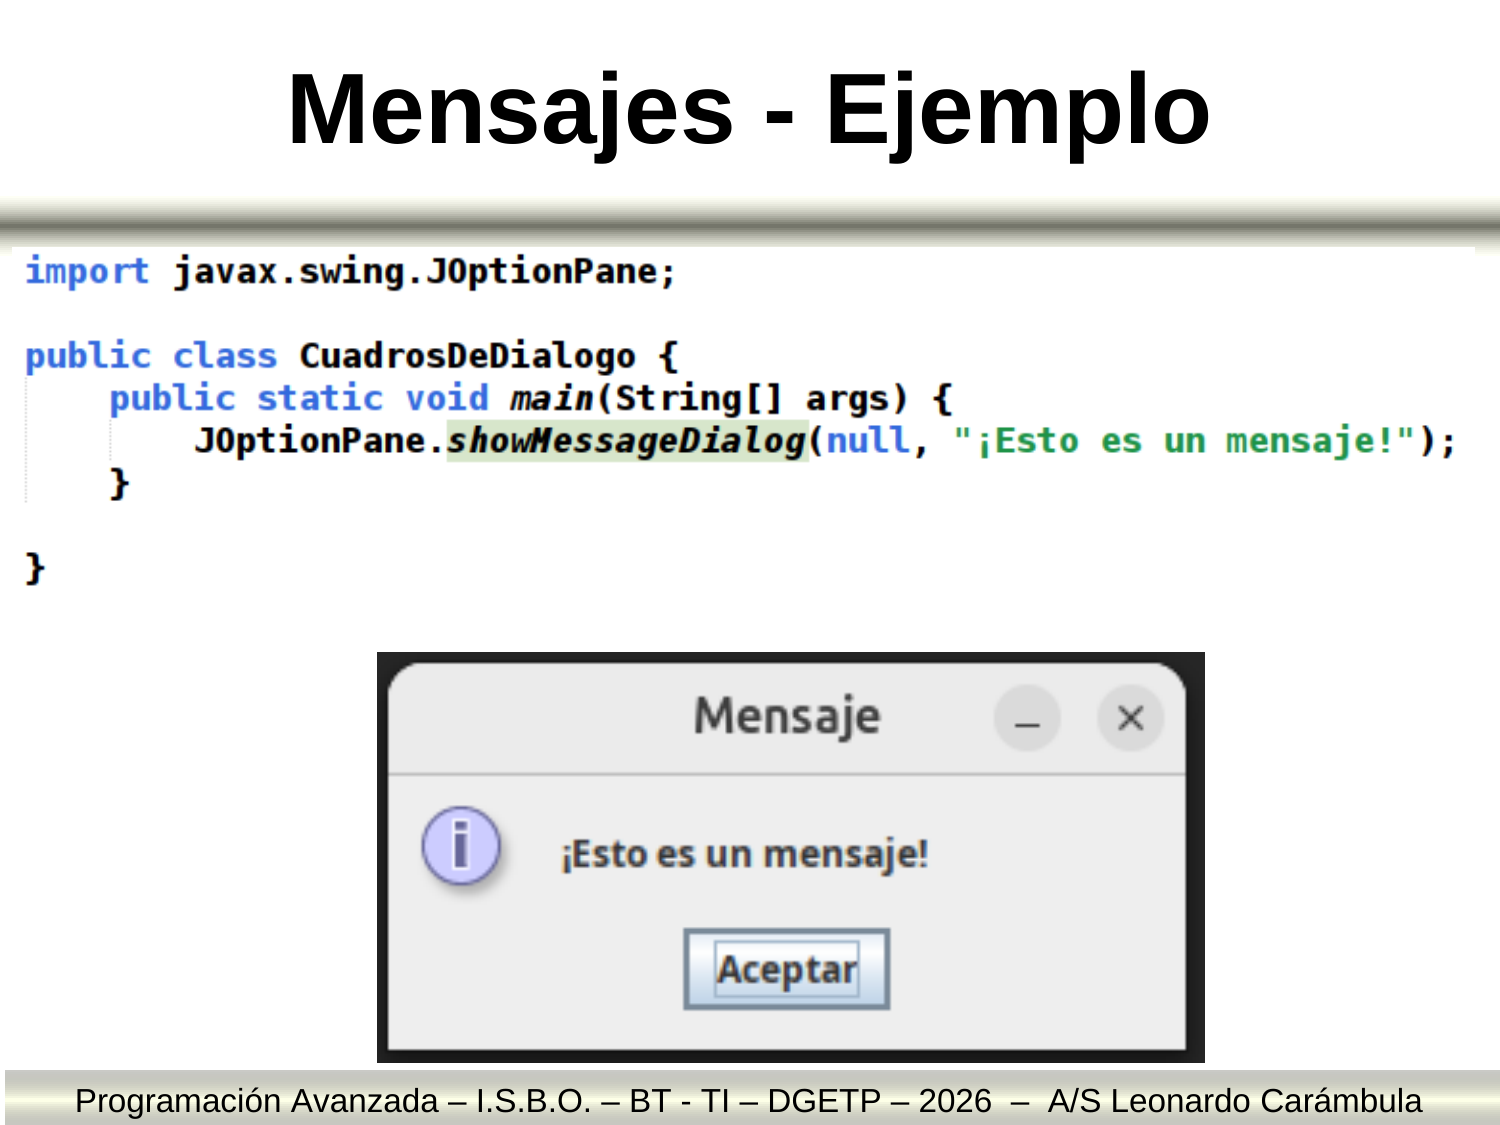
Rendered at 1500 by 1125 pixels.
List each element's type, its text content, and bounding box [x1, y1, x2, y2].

picture [377, 652, 1205, 1063]
title Mensajes - Ejemplo [0, 9, 1500, 198]
picture [12, 247, 1475, 603]
